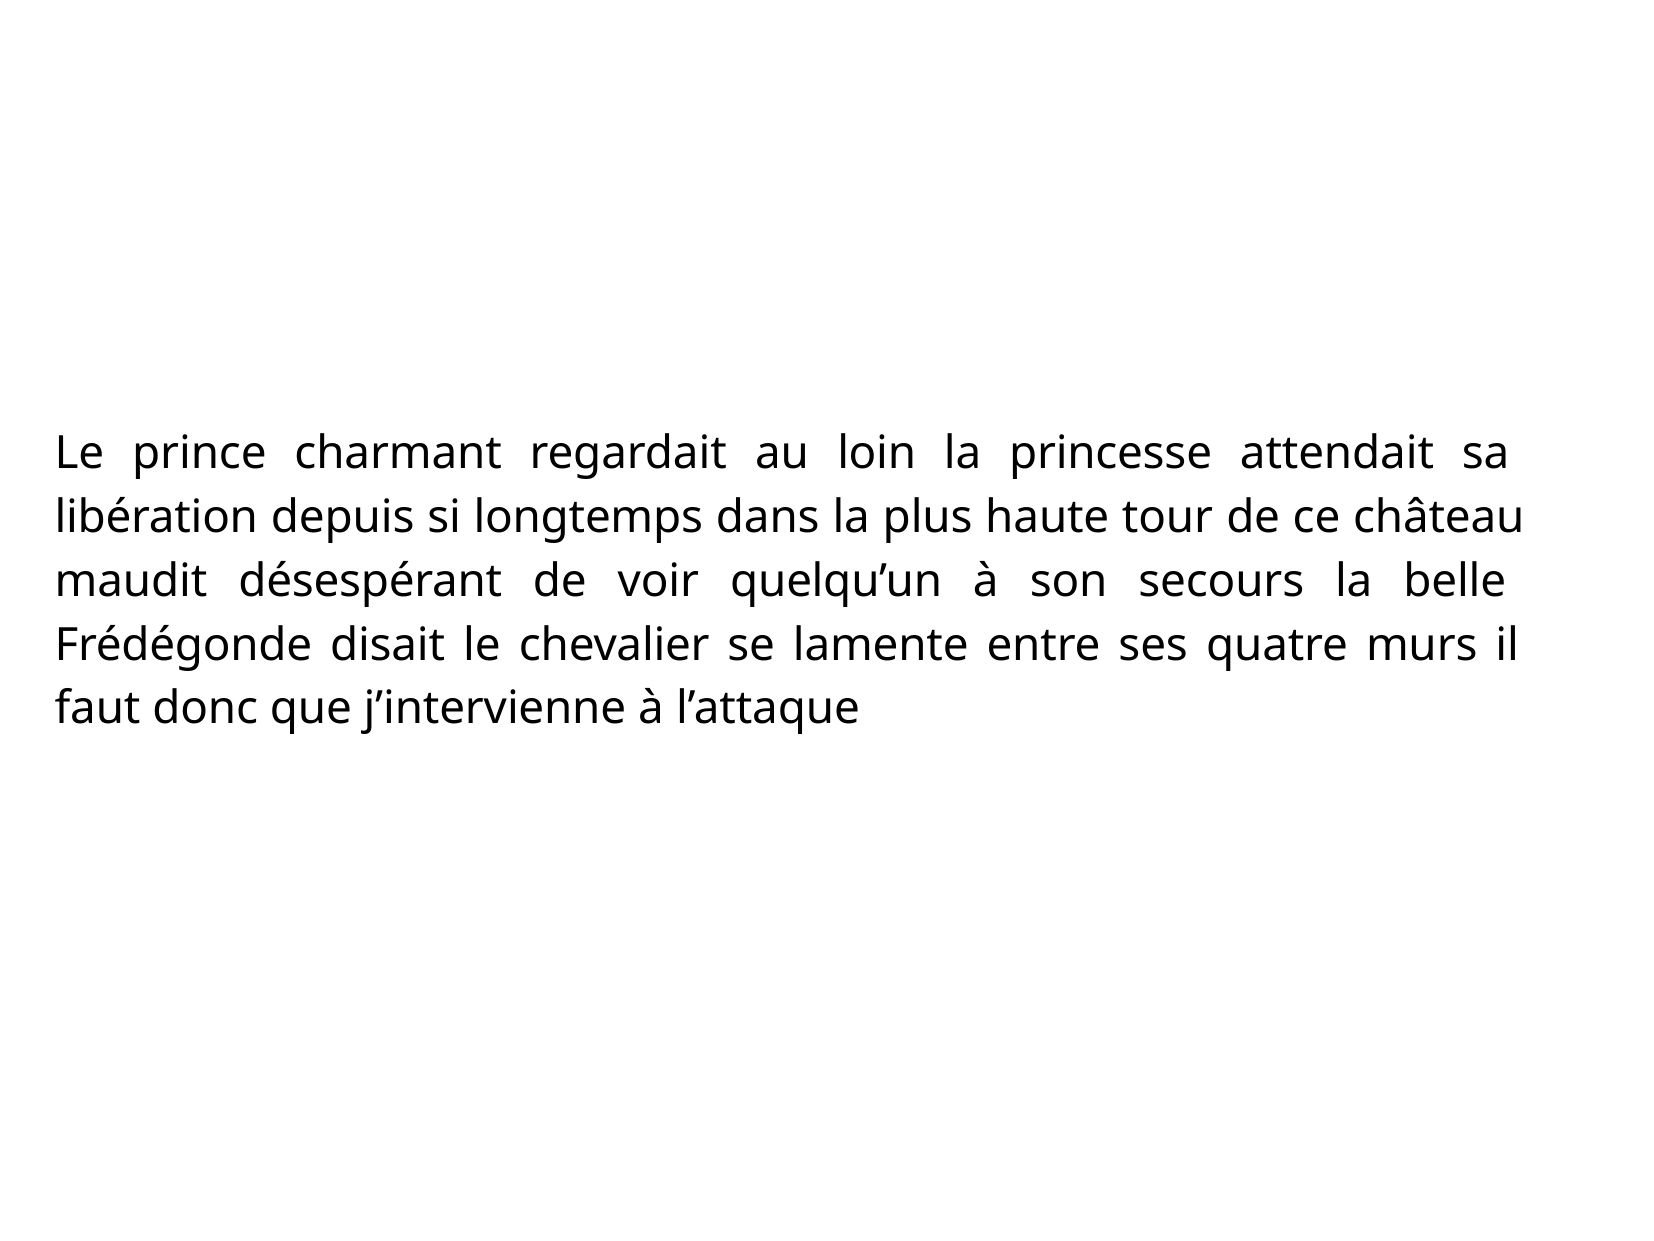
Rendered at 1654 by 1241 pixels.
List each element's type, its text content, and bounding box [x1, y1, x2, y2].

text_box Le prince charmant regardait au loin la princesse attendait sa libération depuis si longtemps dans la plus haute tour de ce château maudit désespérant de voir quelqu’un à son secours la belle Frédégonde disait le chevalier se lamente entre ses quatre murs il faut donc que j’intervienne à l’attaque [52, 412, 1544, 736]
